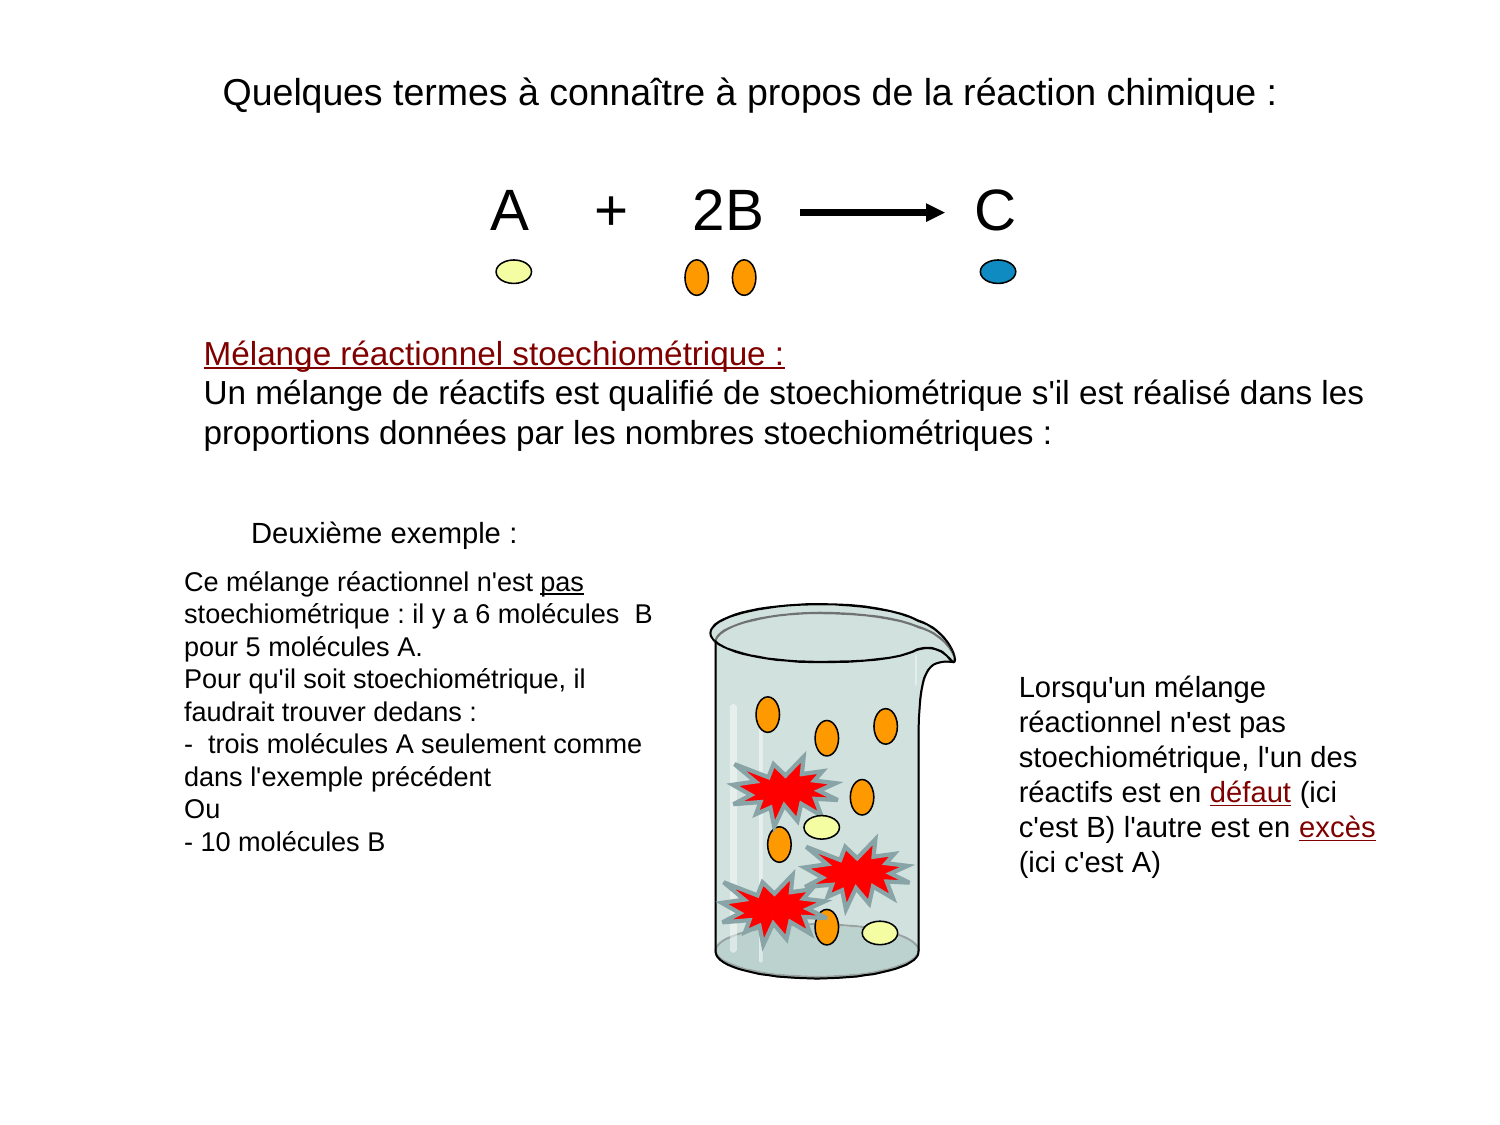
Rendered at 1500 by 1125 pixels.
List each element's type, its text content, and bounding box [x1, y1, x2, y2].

text_box [496, 259, 532, 284]
text_box Ce mélange réactionnel n'est pas stoechiométrique : il y a 6 molécules B pour 5 molécules A. Pour qu'il soit stoechiométrique, il faudrait trouver dedans : - trois molécules A seulement comme dans l'exemple précédent Ou - 10 molécules B [169, 556, 678, 865]
text_box [732, 259, 756, 296]
text_box Quelques termes à connaître à propos de la réaction chimique : [141, 60, 1359, 130]
text_box [873, 708, 898, 745]
text_box [684, 259, 709, 296]
text_box [804, 839, 910, 910]
text_box Deuxième exemple : [236, 507, 591, 557]
text_box [732, 756, 840, 863]
picture [708, 602, 957, 981]
text_box [980, 259, 1016, 284]
text_box Lorsqu'un mélange réactionnel n'est pas stoechiométrique, l'un des réactifs est en défaut (ici c'est B) l'autre est en excès (ici c'est A) [1003, 661, 1394, 921]
text_box [862, 921, 898, 945]
text_box [756, 696, 780, 733]
text_box Mélange réactionnel stoechiométrique : Un mélange de réactifs est qualifié de stoechiométrique s'il est réalisé dans les proportions données par les nombres stoechiométriques : [188, 324, 1382, 473]
text_box [721, 874, 839, 945]
text_box [815, 720, 839, 756]
text_box [850, 779, 874, 816]
title A + 2B C [79, 141, 1430, 272]
